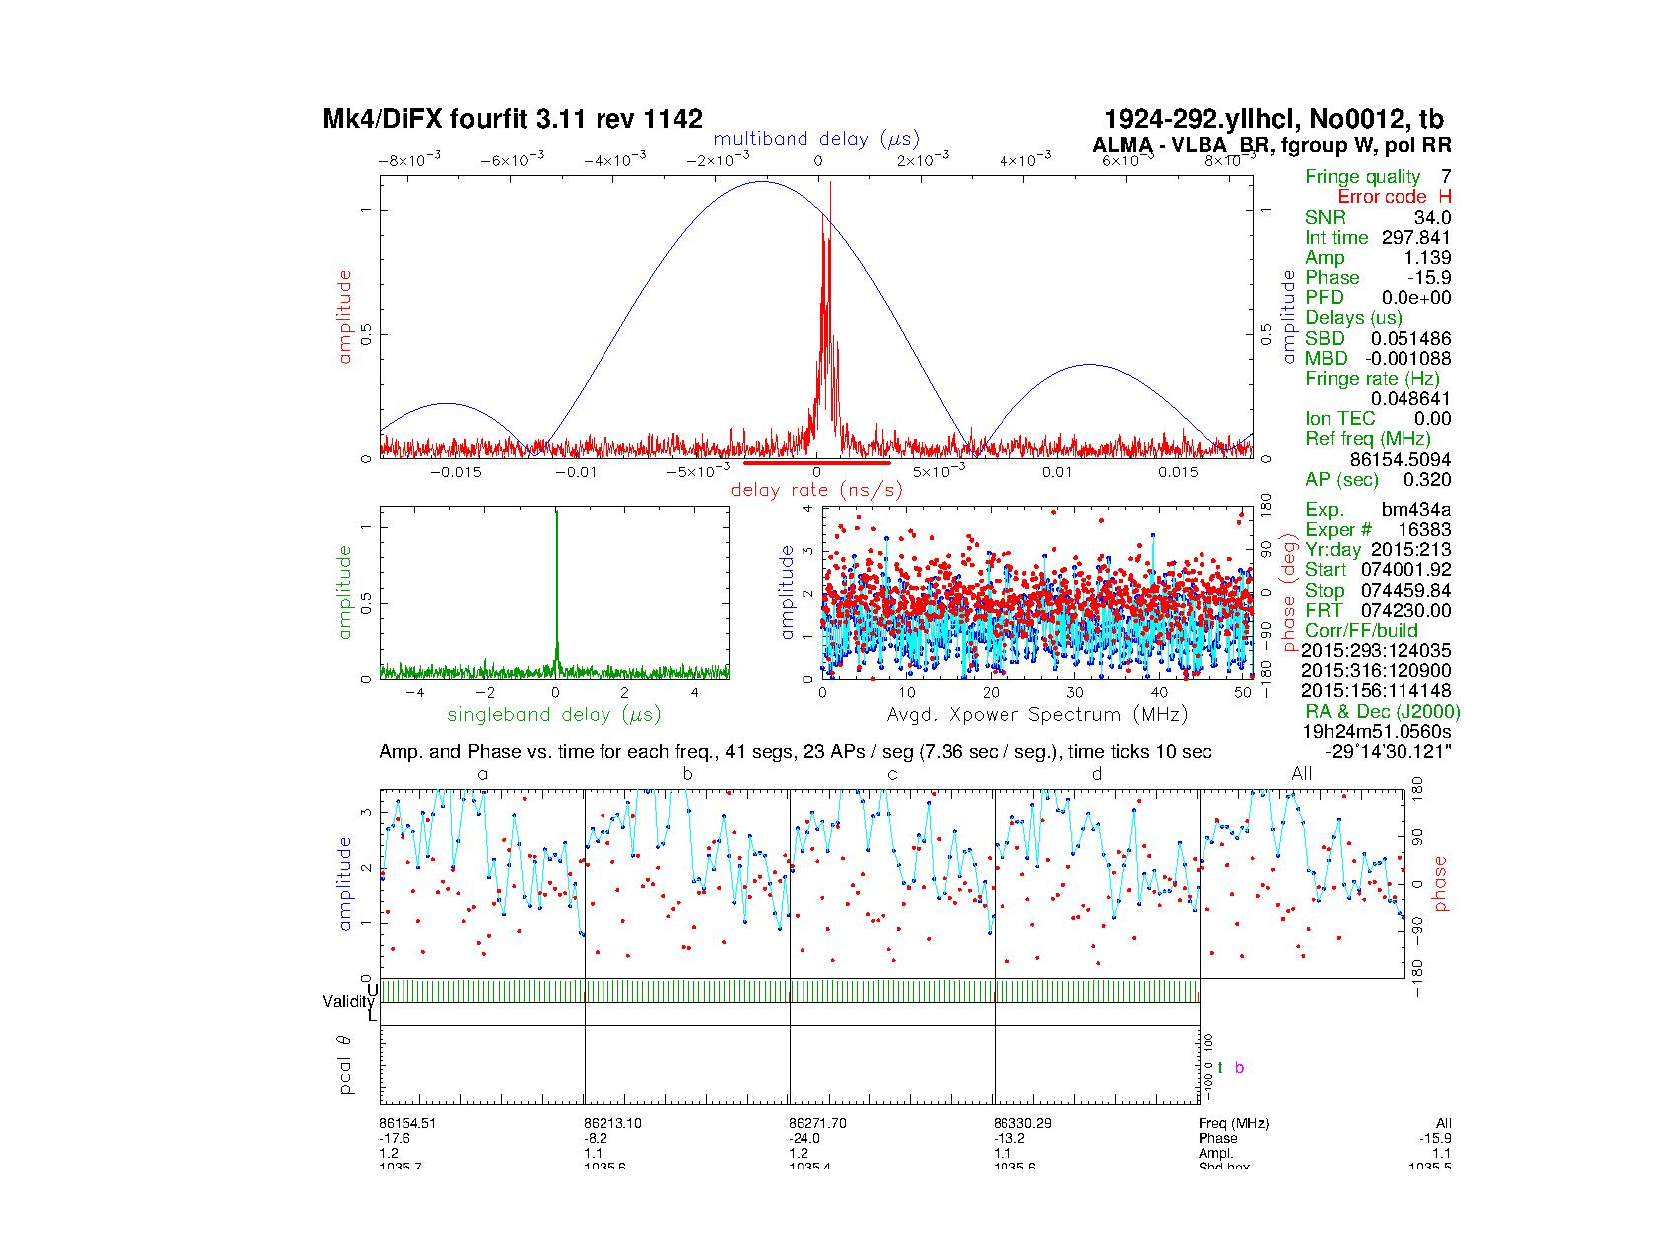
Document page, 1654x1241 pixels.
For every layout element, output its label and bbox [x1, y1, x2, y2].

picture [203, 32, 1604, 1169]
